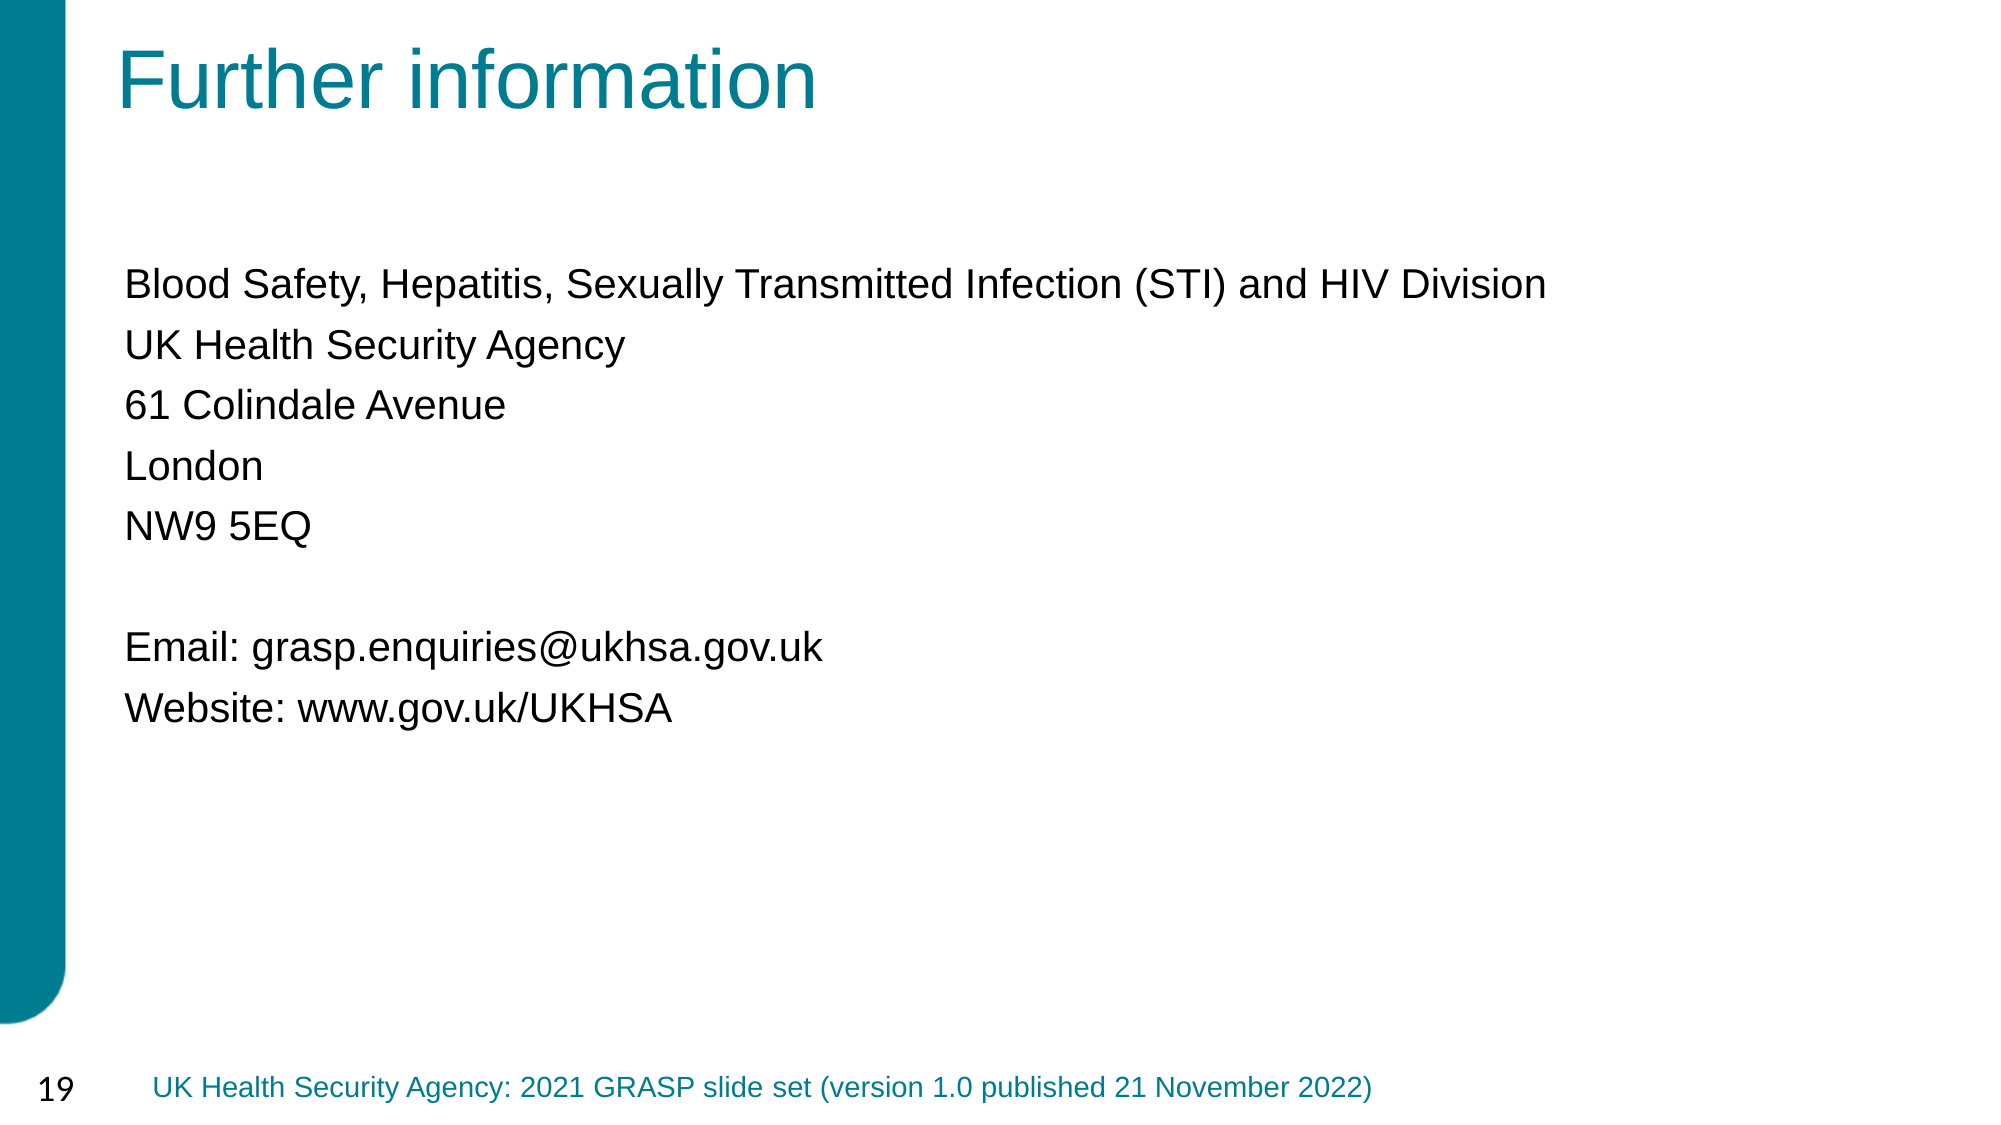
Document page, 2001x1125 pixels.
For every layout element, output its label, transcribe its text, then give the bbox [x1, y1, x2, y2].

text_box [21, 1056, 120, 1117]
title Further information [101, 29, 1926, 189]
text_box UK Health Security Agency: 2021 GRASP slide set (version 1.0 published 21 November 2022) [137, 1056, 1780, 1116]
list Blood Safety, Hepatitis, Sexually Transmitted Infection (STI) and HIV Division UK Health Security Agency 61 Colindale Avenue London NW9 5EQ Email: grasp.enquiries@ukhsa.gov.uk Website: www.gov.uk/UKHSA [101, 249, 1926, 1002]
